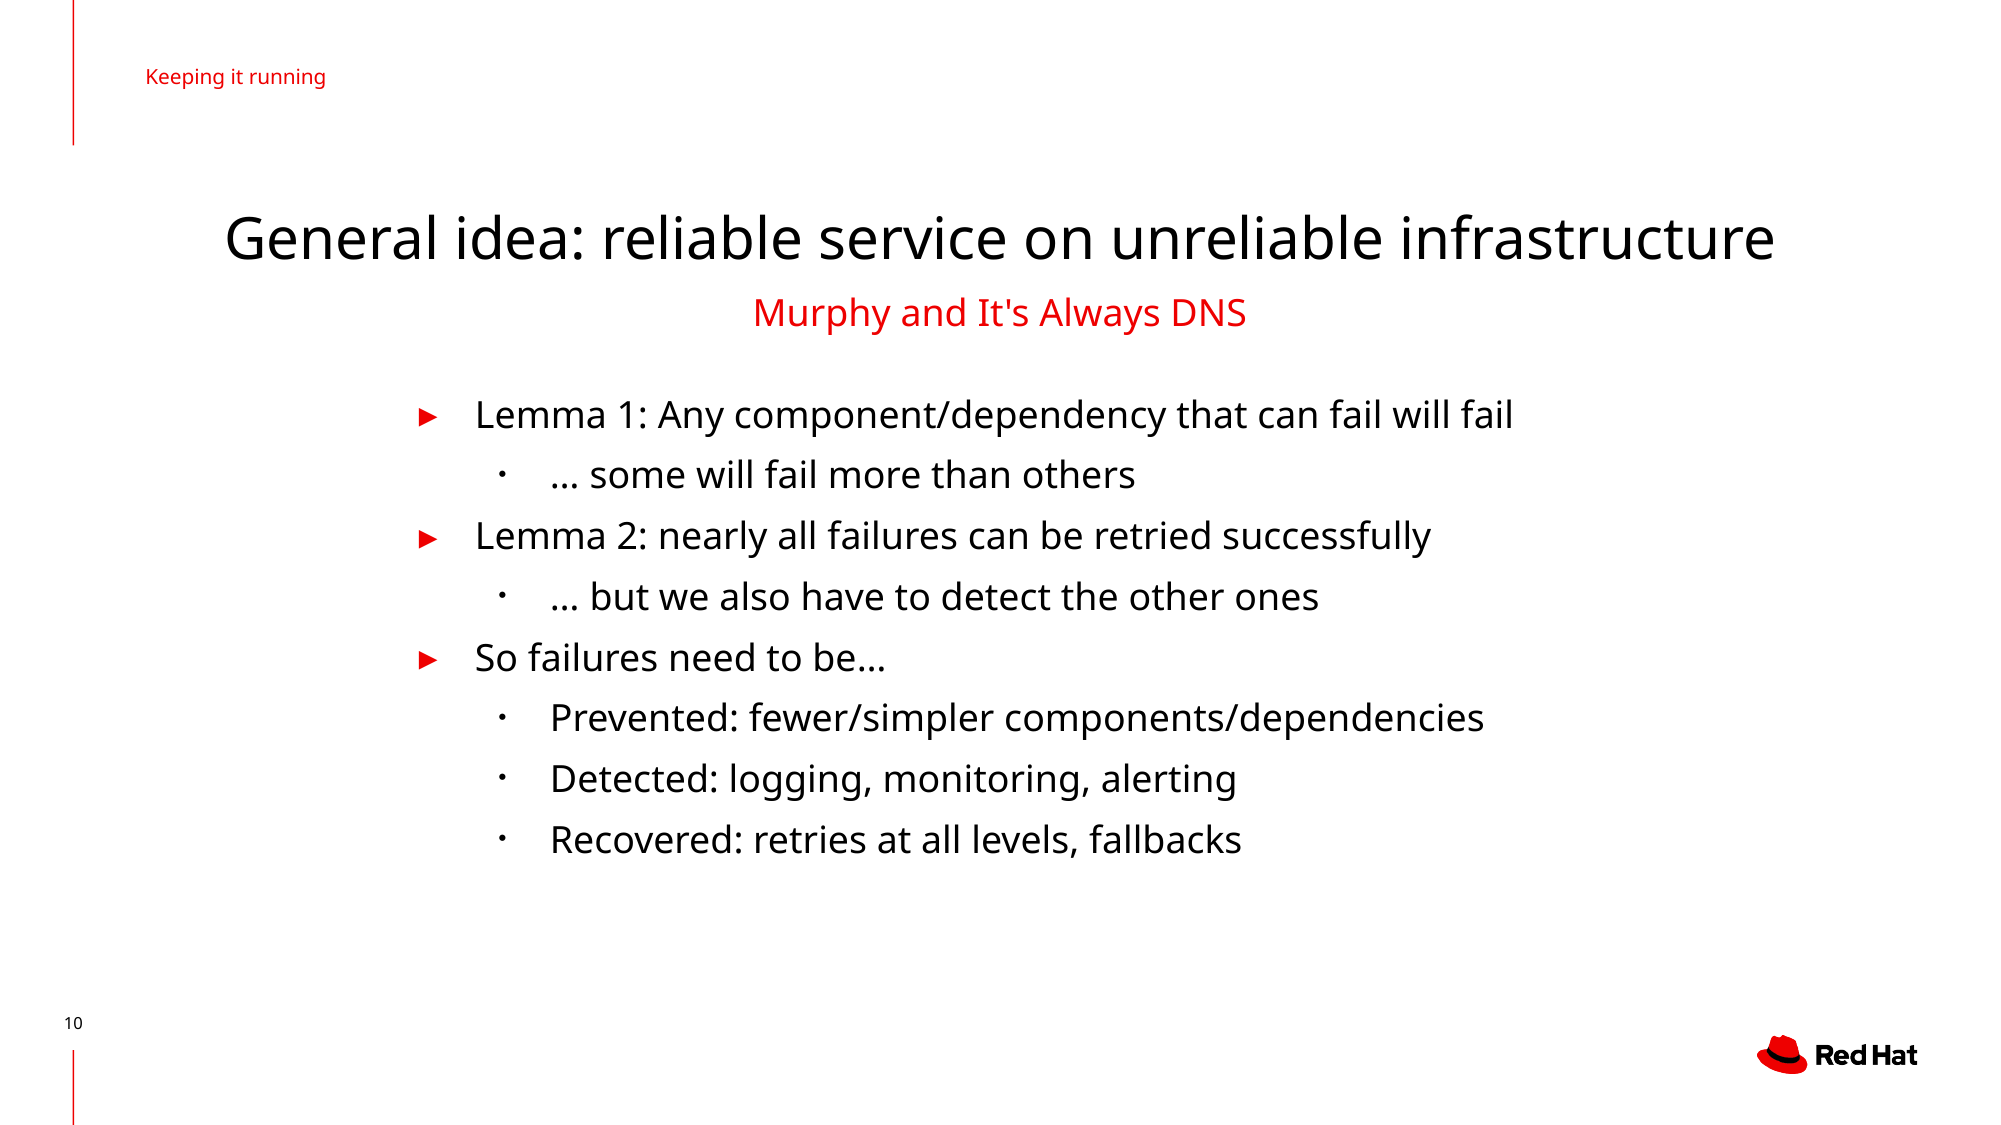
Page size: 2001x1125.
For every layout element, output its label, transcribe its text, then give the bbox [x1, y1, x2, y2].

slide_number <number> [13, 1012, 134, 1036]
subtitle Keeping it running [73, 9, 919, 143]
title General idea: reliable service on unreliable infrastructure [145, 180, 1855, 271]
subtitle Murphy and It's Always DNS [145, 271, 1855, 320]
list Lemma 1: Any component/dependency that can fail will fail … some will fail more than others Lemma 2: nearly all failures can be retried successfully … but we also have to detect the other ones So failures need to be… Prevented: fewer/simpler components/dependencies Detected: logging, monitoring, alerting Recovered: retries at all levels, fallbacks [399, 375, 1600, 975]
picture [1757, 1035, 1918, 1074]
